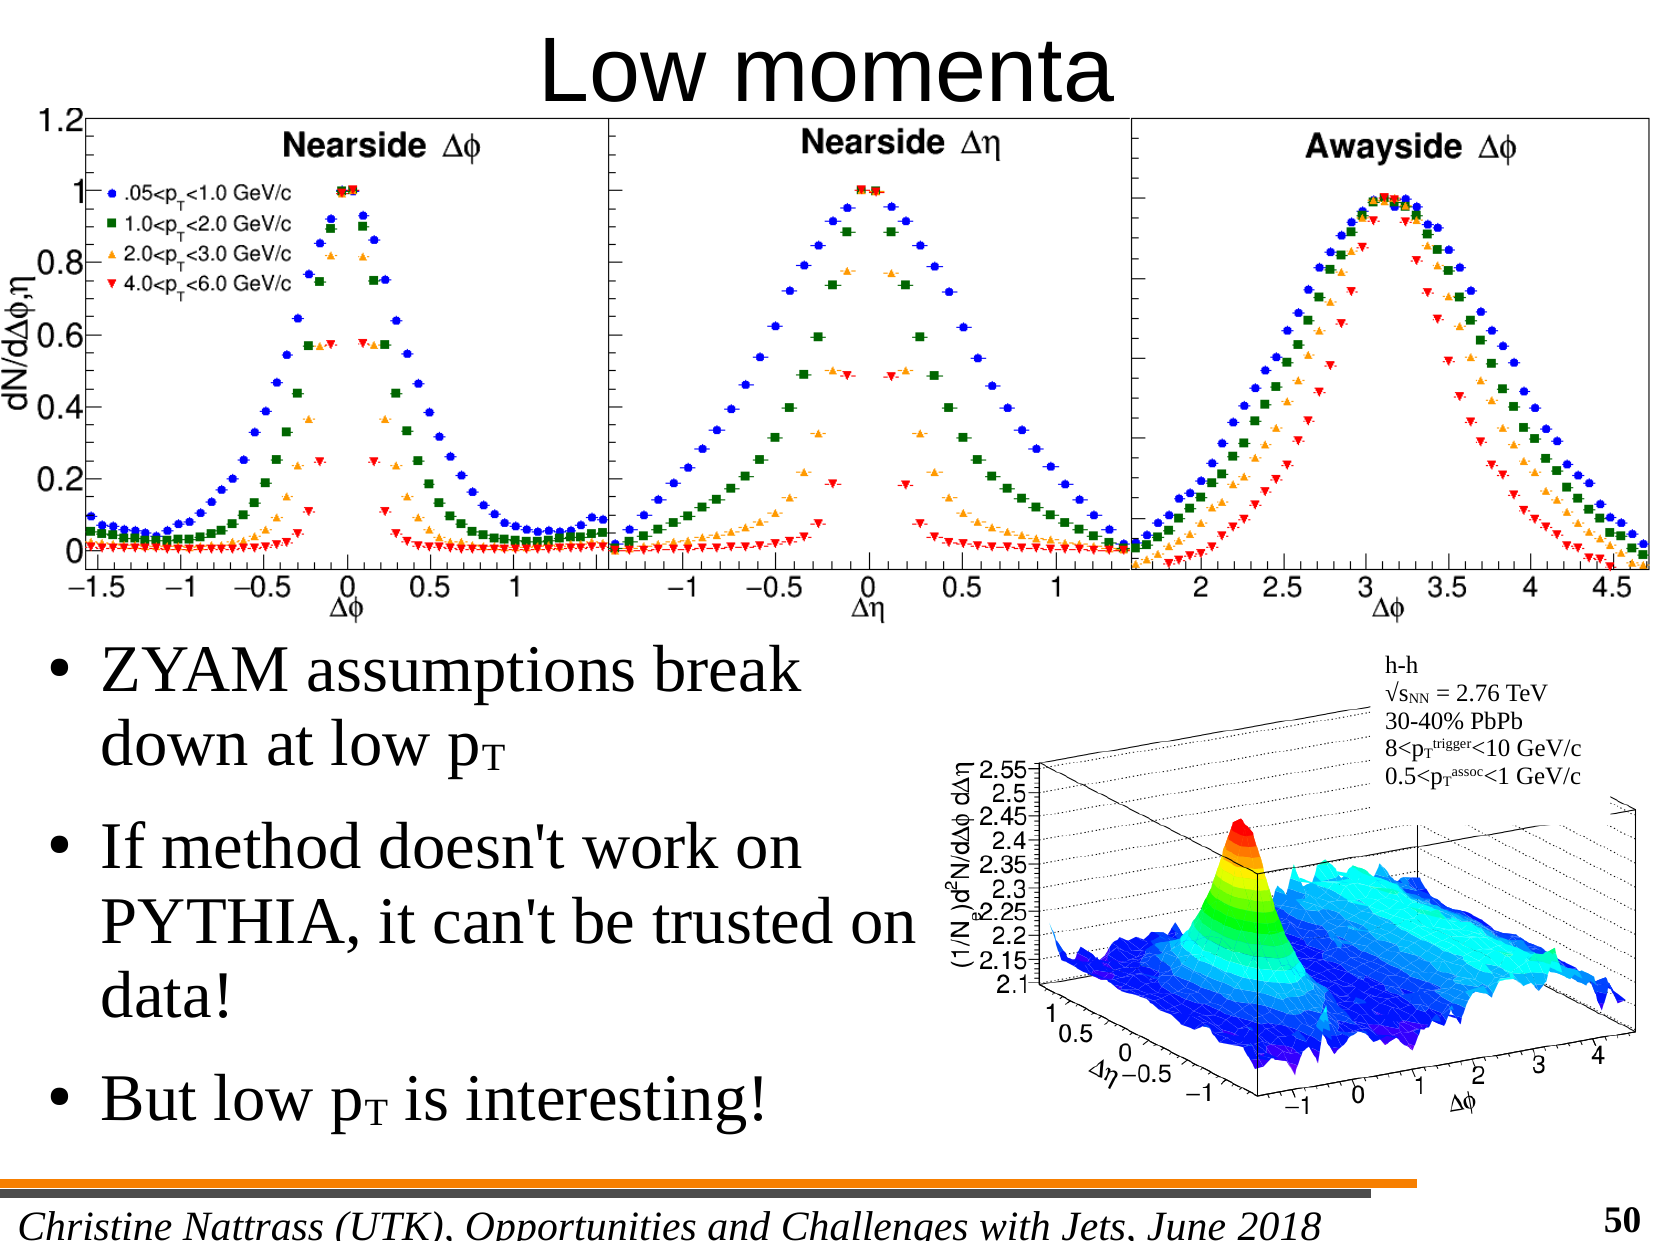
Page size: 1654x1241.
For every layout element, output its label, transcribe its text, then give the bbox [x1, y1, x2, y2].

picture [931, 689, 1649, 1141]
title Low momenta [82, 1, 1571, 108]
picture [0, 108, 1654, 632]
list ZYAM assumptions break down at low pT If method doesn't work on PYTHIA, it can't be trusted on data! But low pT is interesting! [30, 632, 932, 1141]
text_box h-h √sNN = 2.76 TeV 30-40% PbPb 8<pTtrigger<10 GeV/c 0.5<pTassoc<1 GeV/c [1370, 644, 1611, 826]
